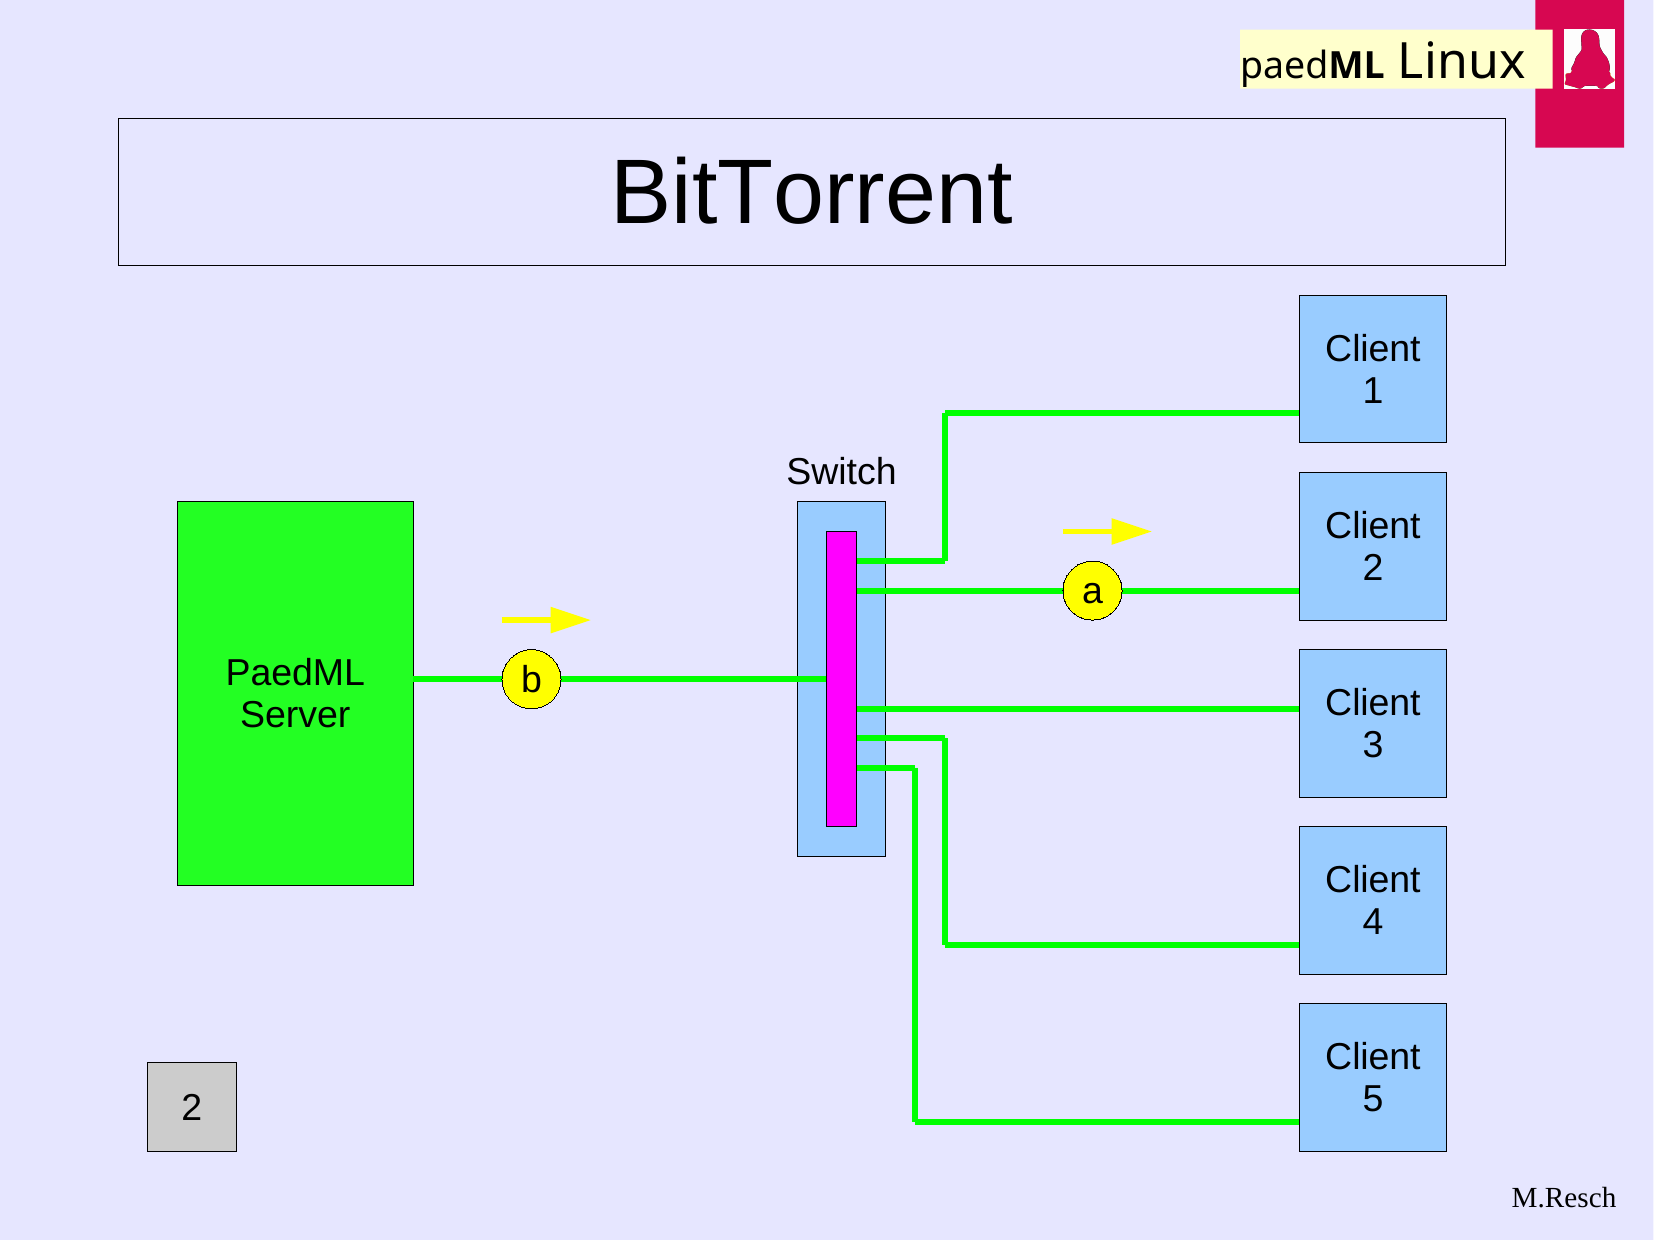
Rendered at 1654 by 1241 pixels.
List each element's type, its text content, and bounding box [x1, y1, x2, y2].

text_box a [1062, 561, 1123, 621]
text_box [797, 501, 886, 857]
text_box Client 5 [1299, 1003, 1447, 1152]
text_box Client 4 [1299, 826, 1447, 975]
text_box Client 1 [1299, 295, 1447, 443]
text_box b [501, 649, 562, 709]
title BitTorrent [118, 118, 1506, 266]
text_box 2 [147, 1062, 237, 1152]
text_box PaedML Server [177, 501, 414, 886]
text_box Client 2 [1299, 472, 1447, 621]
text_box Client 3 [1299, 649, 1447, 798]
text_box Switch [767, 442, 916, 500]
